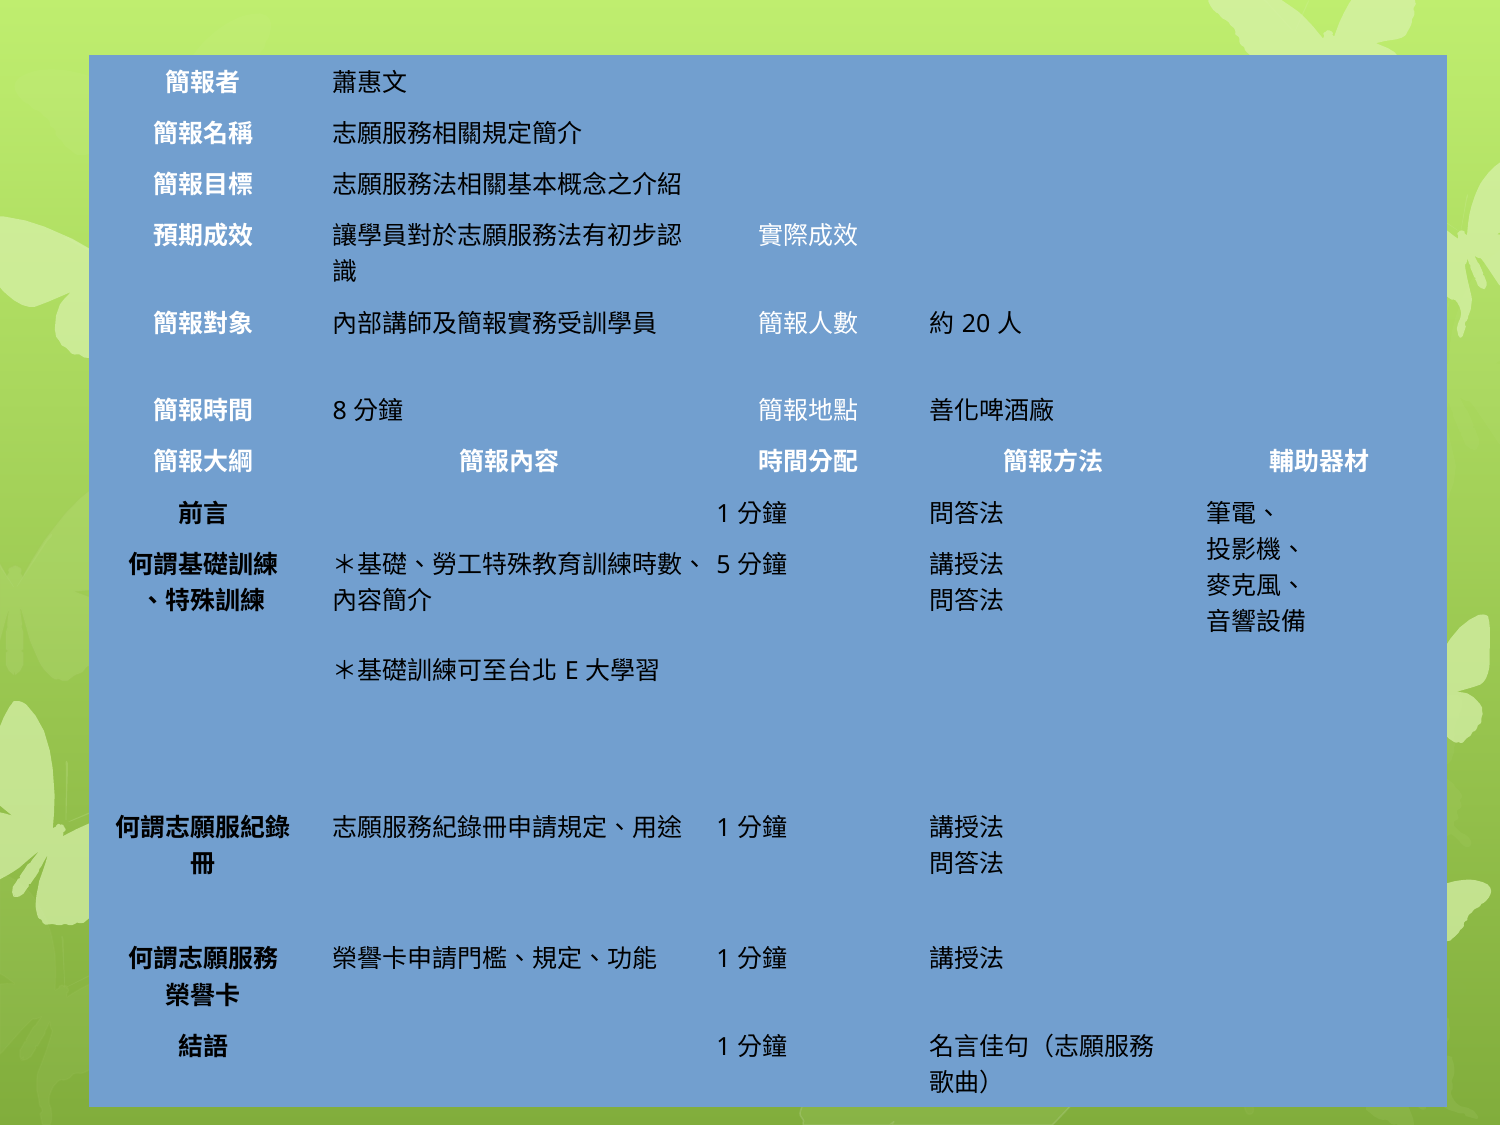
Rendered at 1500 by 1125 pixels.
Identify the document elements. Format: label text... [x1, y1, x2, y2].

table_cell 實際成效 [702, 208, 915, 296]
table_cell 簡報大綱 [89, 435, 318, 486]
table_cell [318, 1019, 702, 1107]
table_cell 講授法 問答法 [915, 537, 1192, 800]
table_cell 簡報目標 [89, 157, 318, 208]
table_cell 何謂志願服務 榮譽卡 [89, 931, 318, 1019]
table_cell ＊基礎、勞工特殊教育訓練時數、內容簡介 ＊基礎訓練可至台北E大學習 [318, 537, 702, 800]
table_cell 5分鐘 [702, 537, 915, 800]
table_cell [915, 208, 1447, 296]
table_cell 約20人 [915, 296, 1447, 383]
table_cell 1分鐘 [702, 800, 915, 931]
table_cell 善化啤酒廠 [915, 383, 1447, 435]
table_cell 1分鐘 [702, 1019, 915, 1107]
table_cell [318, 486, 702, 537]
table_cell 簡報內容 [318, 435, 702, 486]
table_header 蕭惠文 [318, 55, 1447, 106]
table_cell 簡報方法 [915, 435, 1192, 486]
table_cell 輔助器材 [1192, 435, 1447, 486]
table_cell 何謂志願服紀錄冊 [89, 800, 318, 931]
table_cell 問答法 [915, 486, 1192, 537]
table_cell 志願服務法相關基本概念之介紹 [318, 157, 1447, 208]
table_cell 何謂基礎訓練 、特殊訓練 [89, 537, 318, 800]
table_cell 簡報地點 [702, 383, 915, 435]
table_cell 結語 [89, 1019, 318, 1107]
table_cell 時間分配 [702, 435, 915, 486]
table_cell 筆電、 投影機、 麥克風、 音響設備 [1192, 486, 1447, 1107]
table_cell 名言佳句（志願服務歌曲） [915, 1019, 1192, 1107]
table_cell 1分鐘 [702, 931, 915, 1019]
table_cell 內部講師及簡報實務受訓學員 [318, 296, 702, 383]
table_cell 預期成效 [89, 208, 318, 296]
table_cell 簡報對象 [89, 296, 318, 383]
table_cell 前言 [89, 486, 318, 537]
table_cell 講授法 問答法 [915, 800, 1192, 931]
table_cell 8分鐘 [318, 383, 702, 435]
table_cell 講授法 [915, 931, 1192, 1019]
table_cell 簡報名稱 [89, 106, 318, 157]
table_cell 簡報時間 [89, 383, 318, 435]
table_header 簡報者 [89, 55, 318, 106]
table_cell 簡報人數 [702, 296, 915, 383]
table_cell 志願服務相關規定簡介 [318, 106, 1447, 157]
table_cell 1分鐘 [702, 486, 915, 537]
table_cell 志願服務紀錄冊申請規定、用途 [318, 800, 702, 931]
table_cell 榮譽卡申請門檻、規定、功能 [318, 931, 702, 1019]
table_cell 讓學員對於志願服務法有初步認識 [318, 208, 702, 296]
